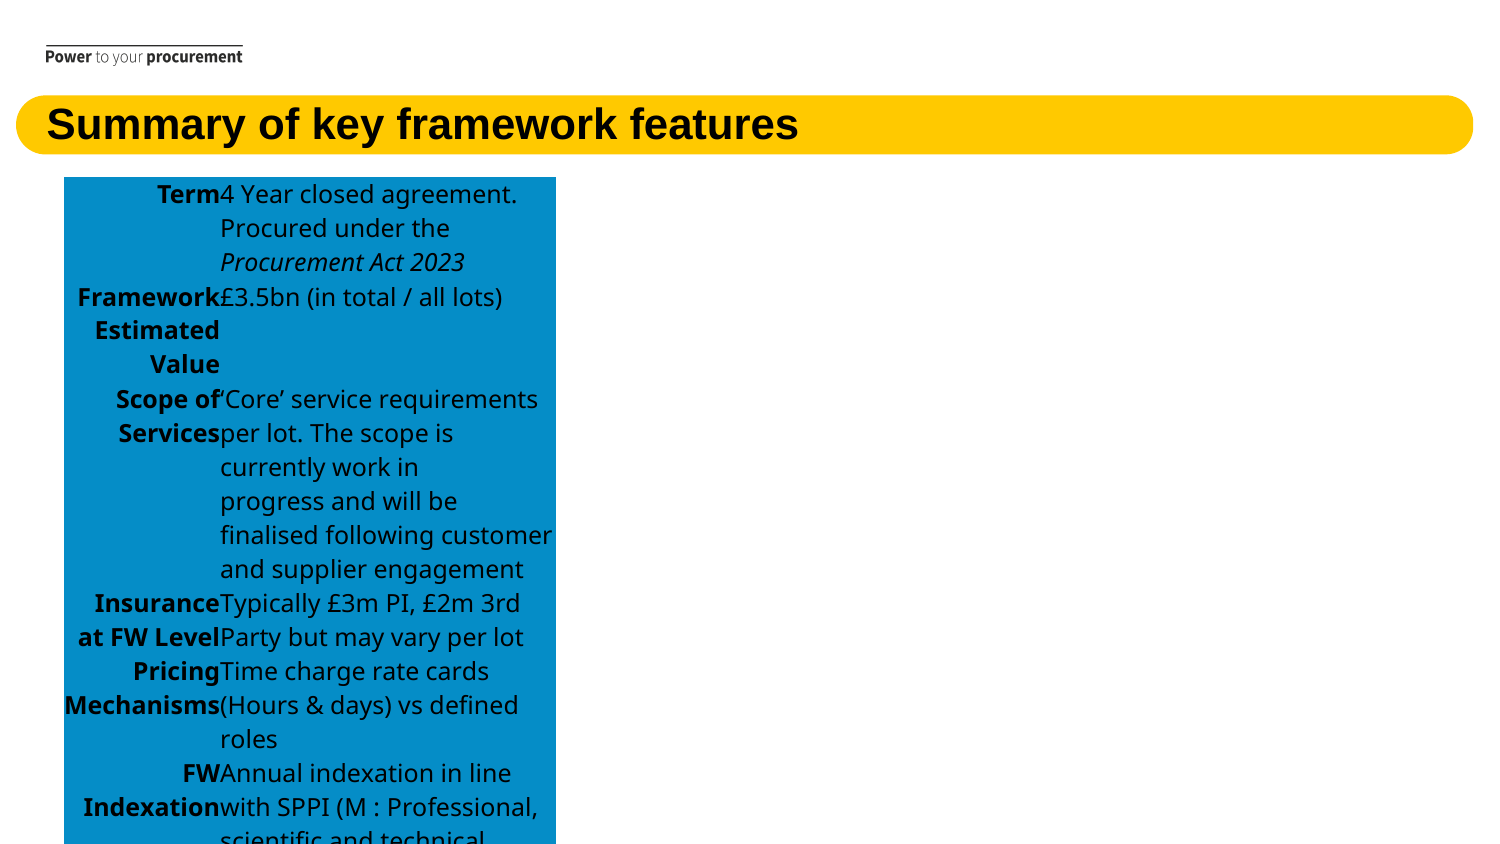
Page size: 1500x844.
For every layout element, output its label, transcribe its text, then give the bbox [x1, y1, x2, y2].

title Summary of key framework features [46, 95, 1226, 200]
table_cell Annual indexation in line with SPPI (M : Professional, scientific and technical services) [220, 756, 556, 844]
table_cell Scope of Services [64, 381, 220, 586]
table_cell £3.5bn (in total / all lots) [220, 279, 556, 381]
table_cell Pricing Mechanisms [64, 654, 220, 756]
table_cell FW Indexation [64, 756, 220, 844]
table_header Term [64, 177, 220, 279]
table_cell Time charge rate cards (Hours & days) vs defined roles [220, 654, 556, 756]
table_cell Typically £3m PI, £2m 3rd Party but may vary per lot [220, 586, 556, 654]
table_cell ‘Core’ service requirements per lot. The scope is currently work in progress and will be finalised following customer and supplier engagement [220, 381, 556, 586]
table_cell Framework Estimated Value [64, 279, 220, 381]
table_cell Insurance at FW Level [64, 586, 220, 654]
table_header 4 Year closed agreement. Procured under the Procurement Act 2023 [220, 177, 556, 279]
